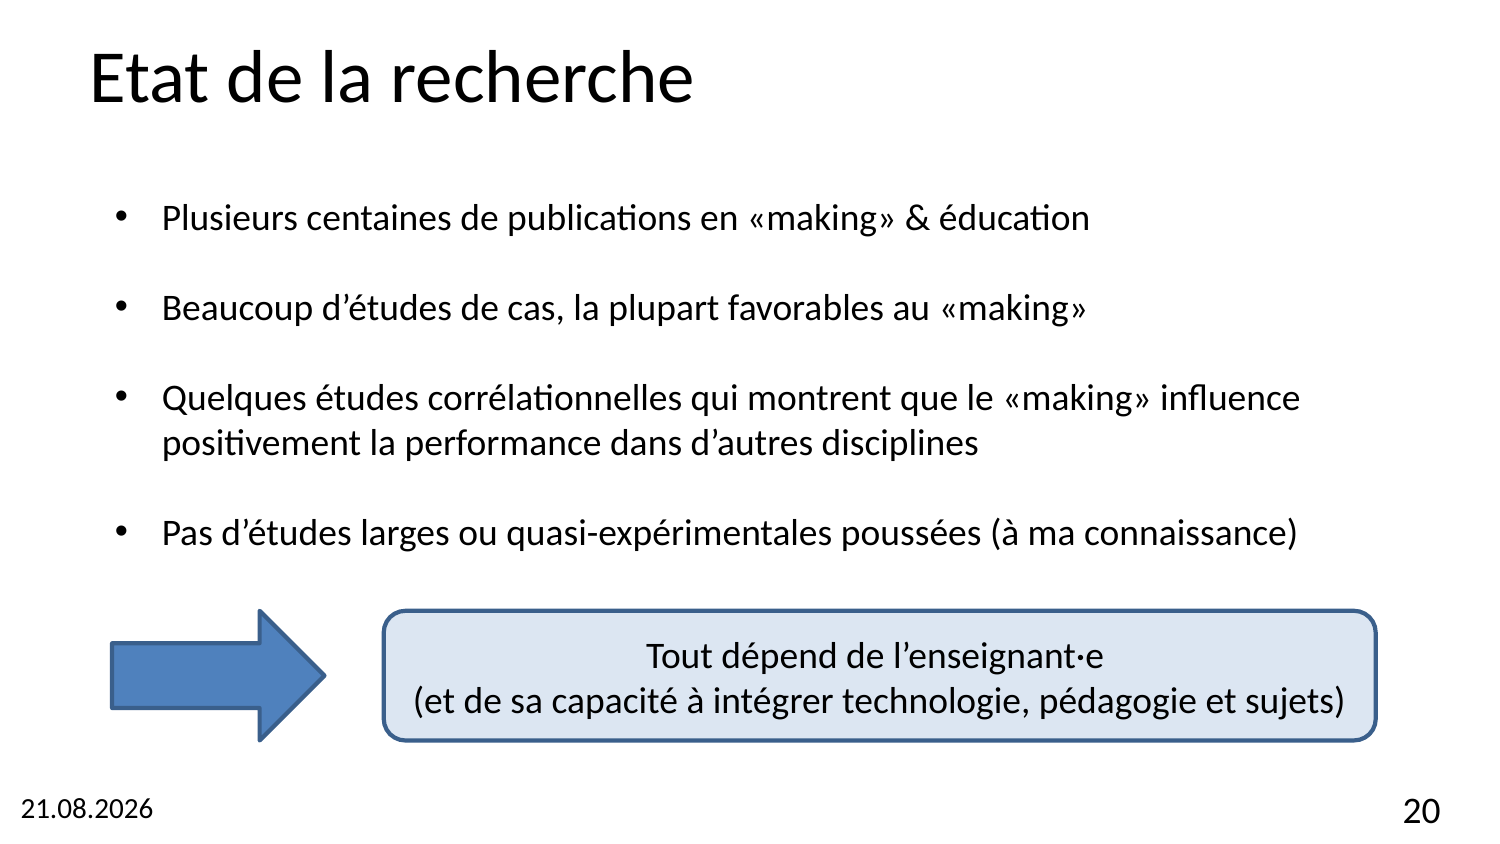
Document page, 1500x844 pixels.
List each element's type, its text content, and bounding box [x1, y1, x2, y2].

slide_number 09.06.2022 [5, 782, 356, 827]
title Etat de la recherche [75, 20, 1425, 113]
text_box Plusieurs centaines de publications en «making» & éducation Beaucoup d’études de cas, la plupart favorables au «making» Quelques études corrélationnelles qui montrent que le «making» influence positivement la performance dans d’autres disciplines Pas d’études larges ou quasi-expérimentales poussées (à ma connaissance) [100, 185, 1341, 561]
slide_number <numéro> [1387, 778, 1471, 824]
text_box Tout dépend de l’enseignant·e (et de sa capacité à intégrer technologie, pédagogie et sujets) [383, 610, 1376, 741]
text_box [112, 610, 325, 741]
